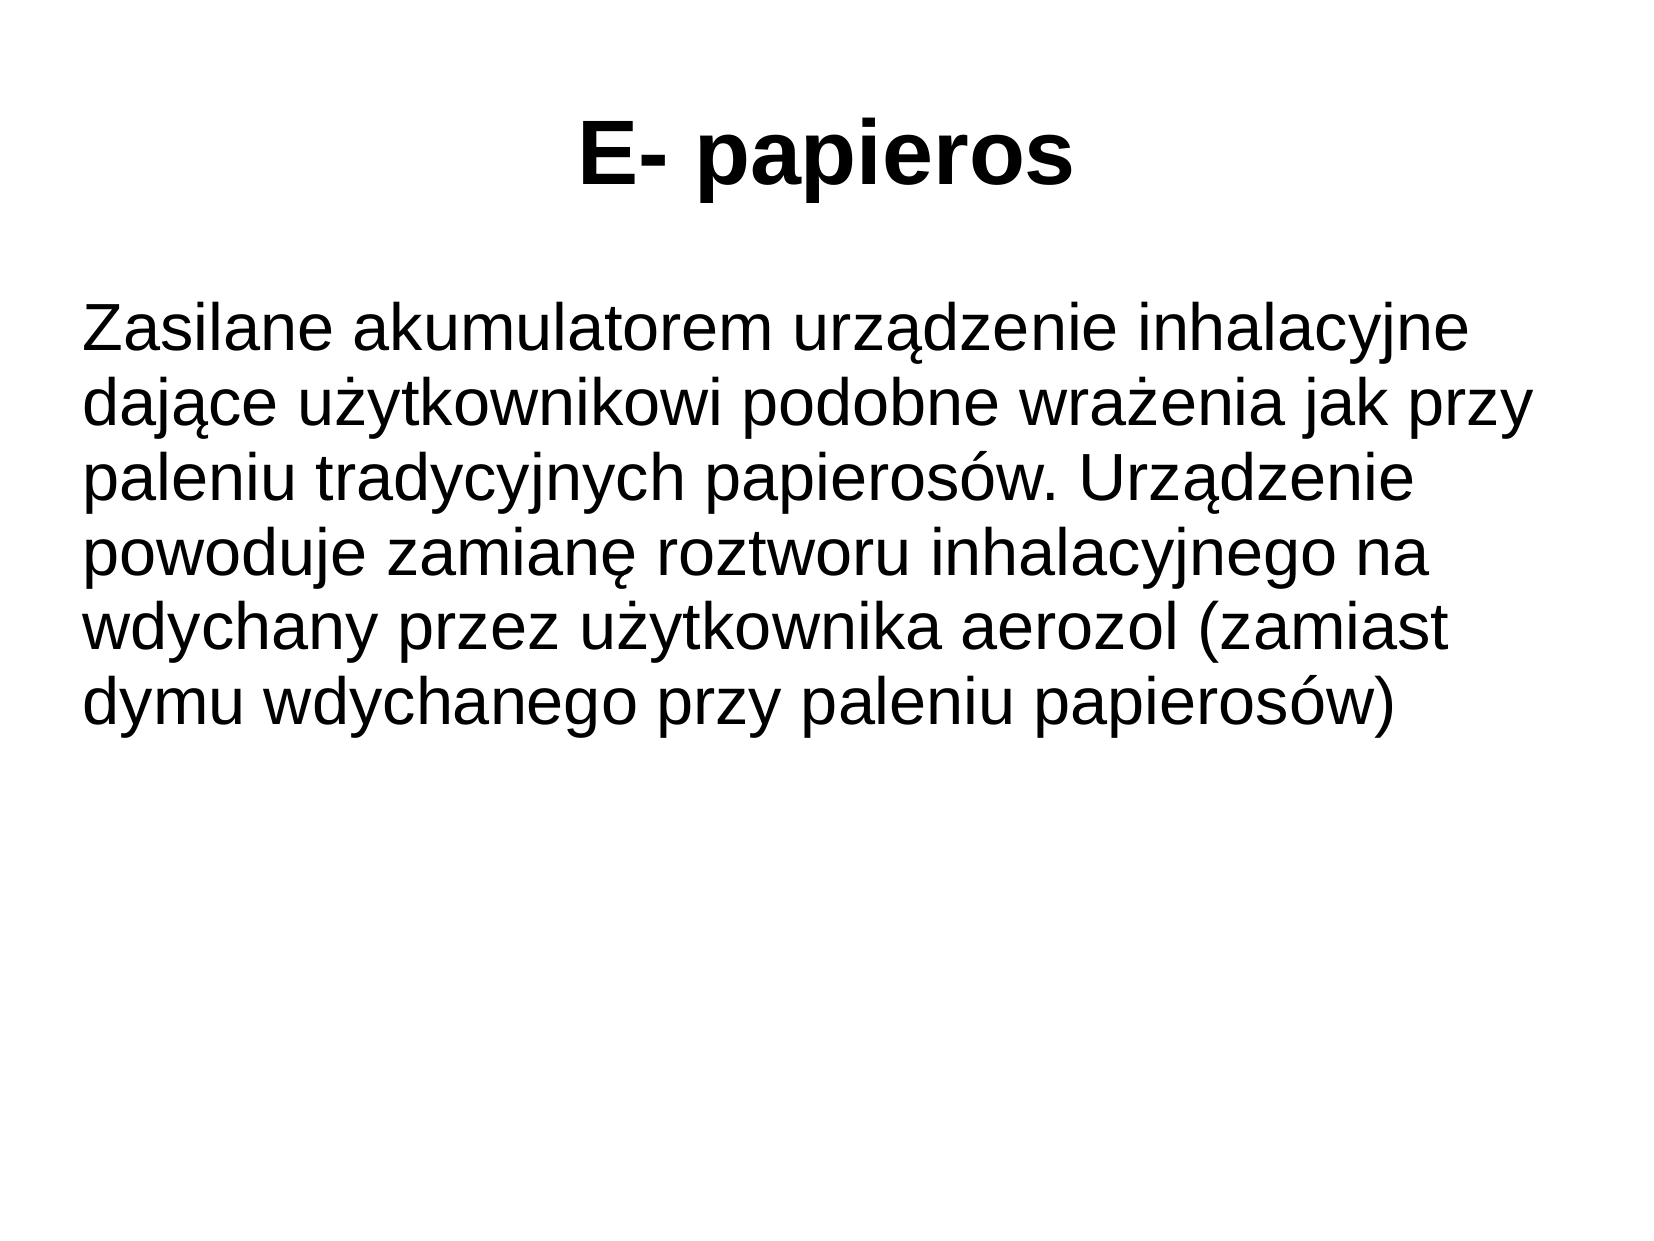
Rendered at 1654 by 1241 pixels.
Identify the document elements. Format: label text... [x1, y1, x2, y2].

list Zasilane akumulatorem urządzenie inhalacyjne dające użytkownikowi podobne wrażenia jak przy paleniu tradycyjnych papierosów. Urządzenie powoduje zamianę roztworu inhalacyjnego na wdychany przez użytkownika aerozol (zamiast dymu wdychanego przy paleniu papierosów) [82, 290, 1571, 1109]
title E- papieros [82, 49, 1571, 257]
